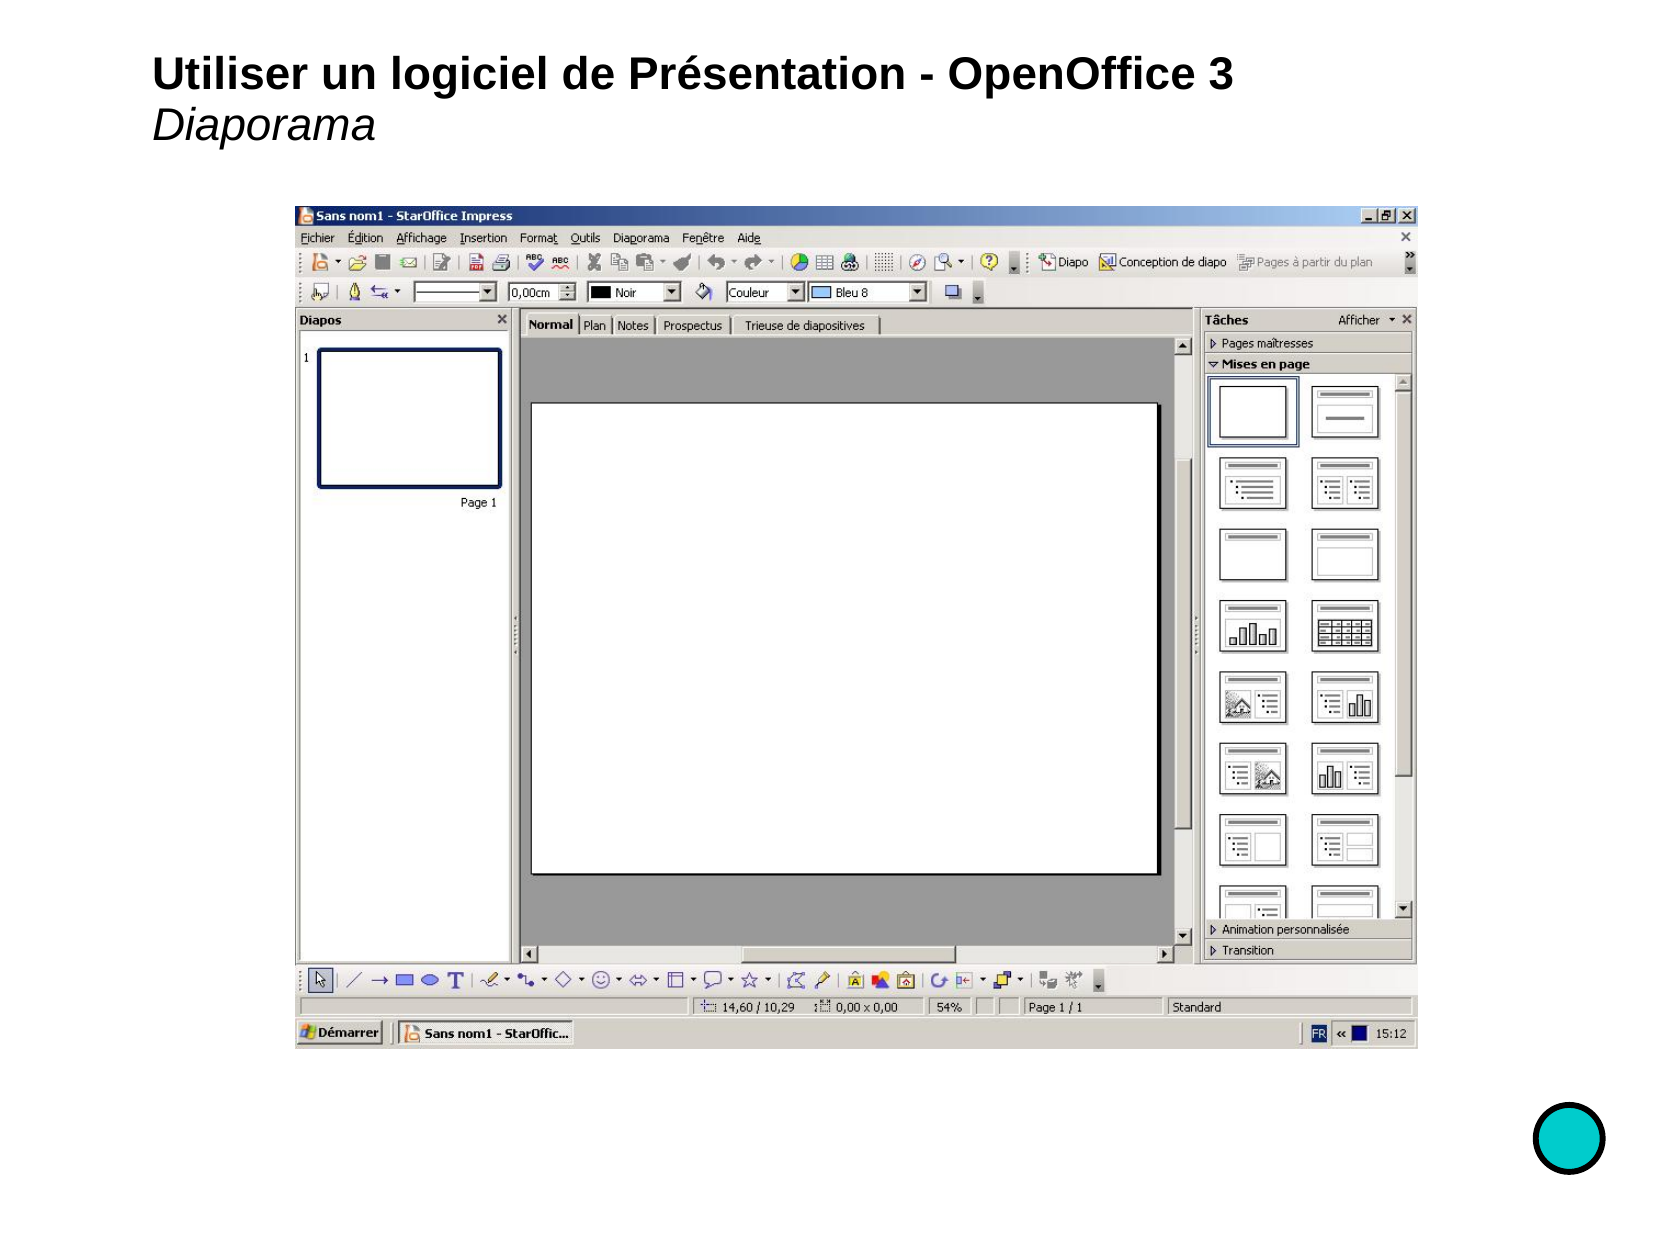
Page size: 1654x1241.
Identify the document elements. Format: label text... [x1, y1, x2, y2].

text_box Utiliser un logiciel de Présentation - OpenOffice 3 Diaporama [152, 47, 1309, 202]
picture [295, 206, 1418, 1049]
text_box [1535, 1104, 1603, 1172]
